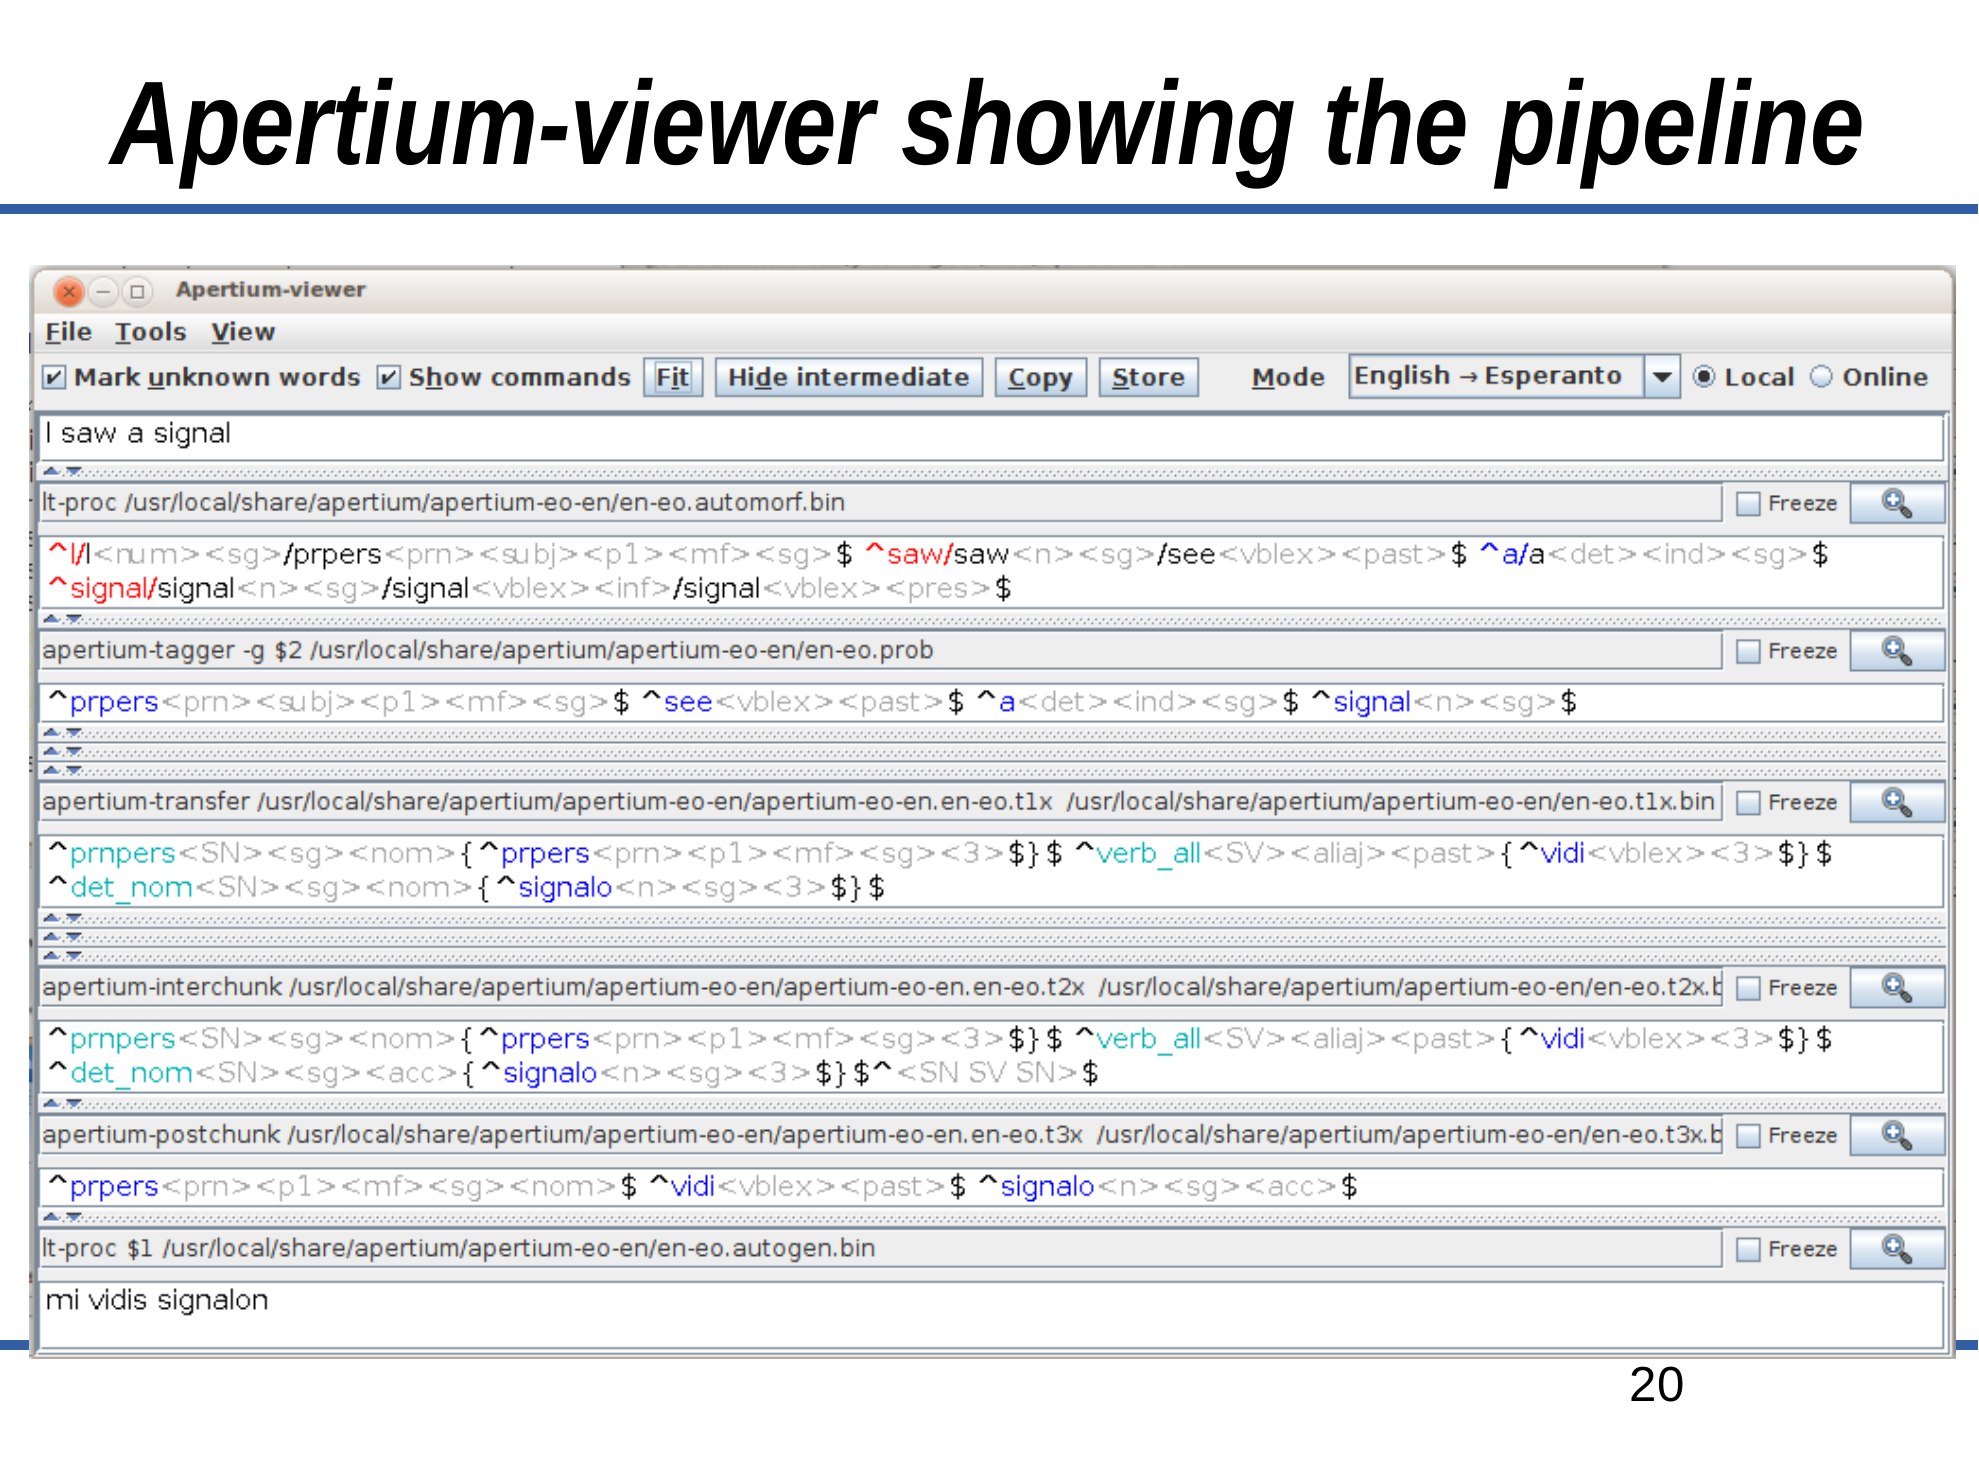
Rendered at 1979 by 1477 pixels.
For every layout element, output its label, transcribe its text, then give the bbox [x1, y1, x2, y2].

title Apertium-viewer showing the pipeline [0, 30, 1979, 203]
picture [29, 265, 1956, 1359]
